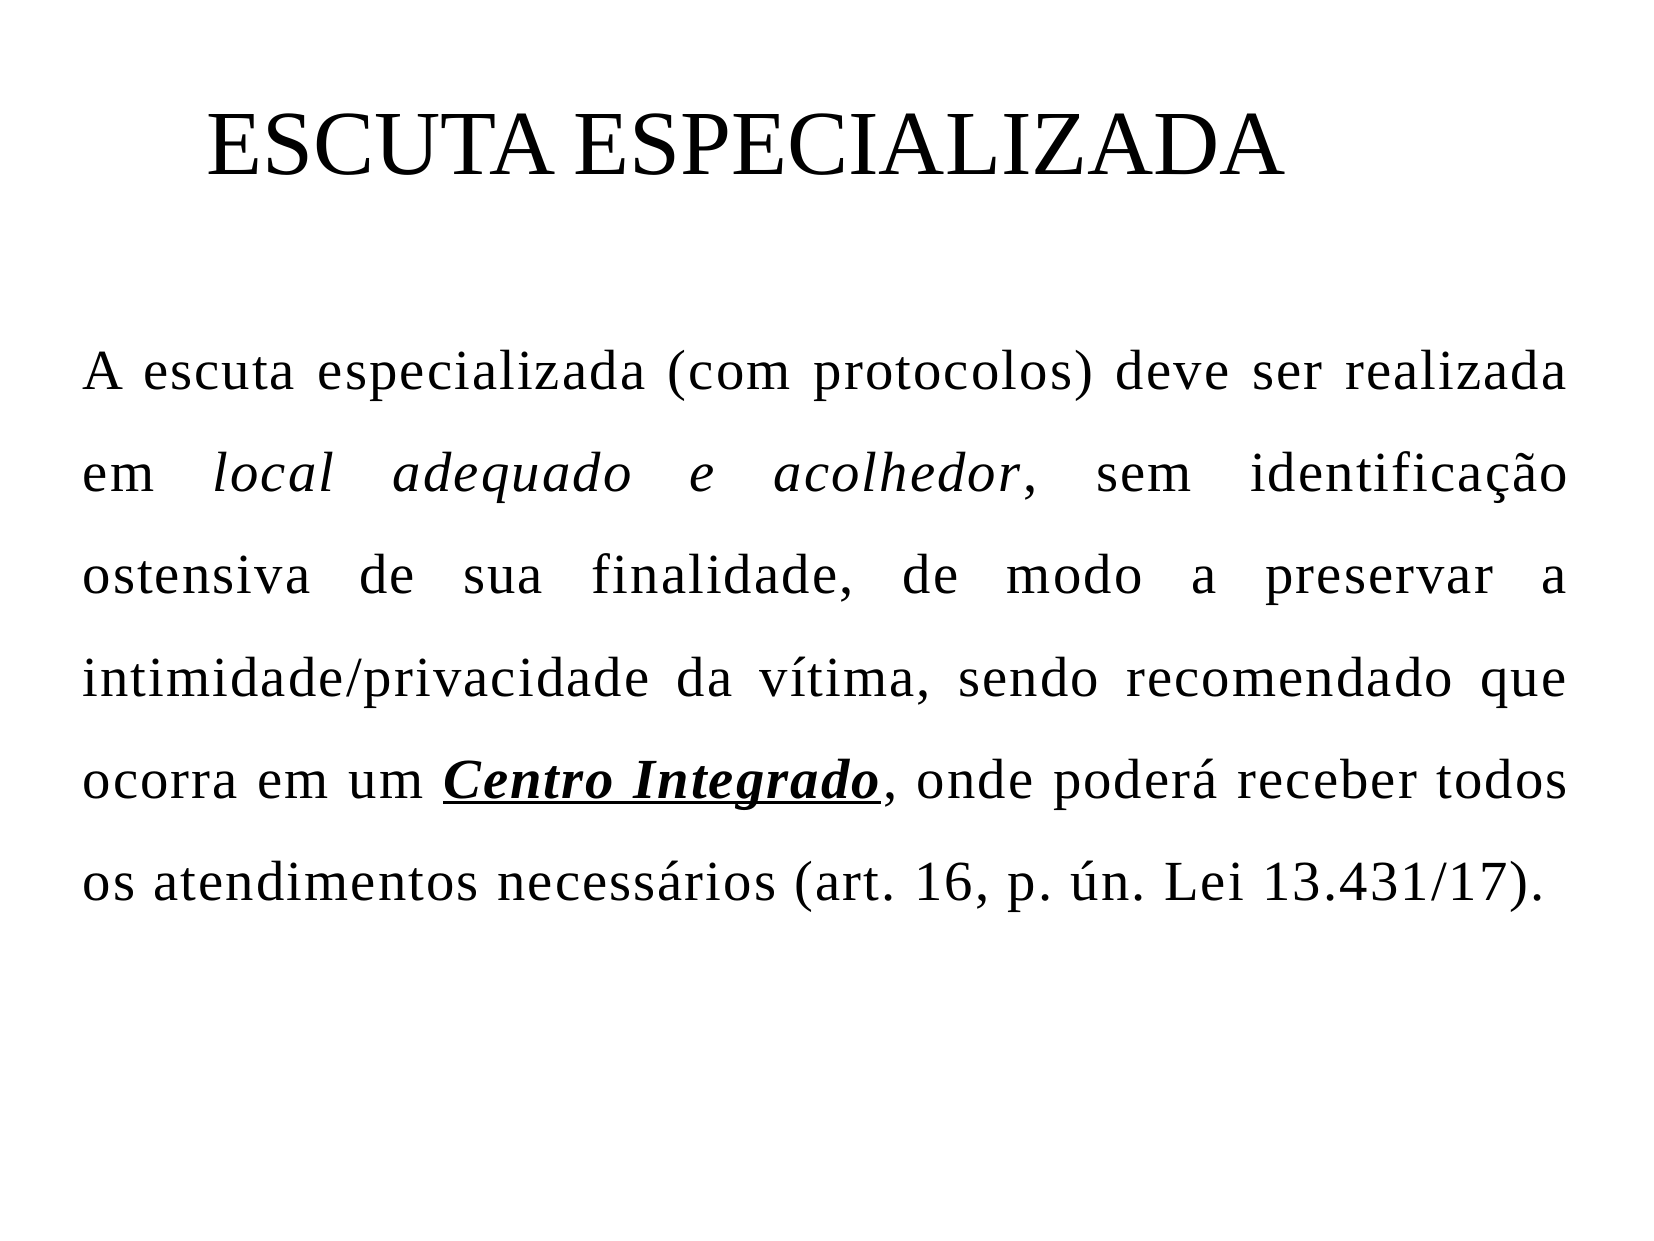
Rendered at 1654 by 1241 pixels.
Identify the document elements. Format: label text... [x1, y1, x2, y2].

list A escuta especializada (com protocolos) deve ser realizada em local adequado e acolhedor, sem identificação ostensiva de sua finalidade, de modo a preservar a intimidade/privacidade da vítima, sendo recomendado que ocorra em um Centro Integrado, onde poderá receber todos os atendimentos necessários (art. 16, p. ún. Lei 13.431/17). [82, 299, 1571, 1019]
title ESCUTA ESPECIALIZADA [82, 47, 1412, 229]
